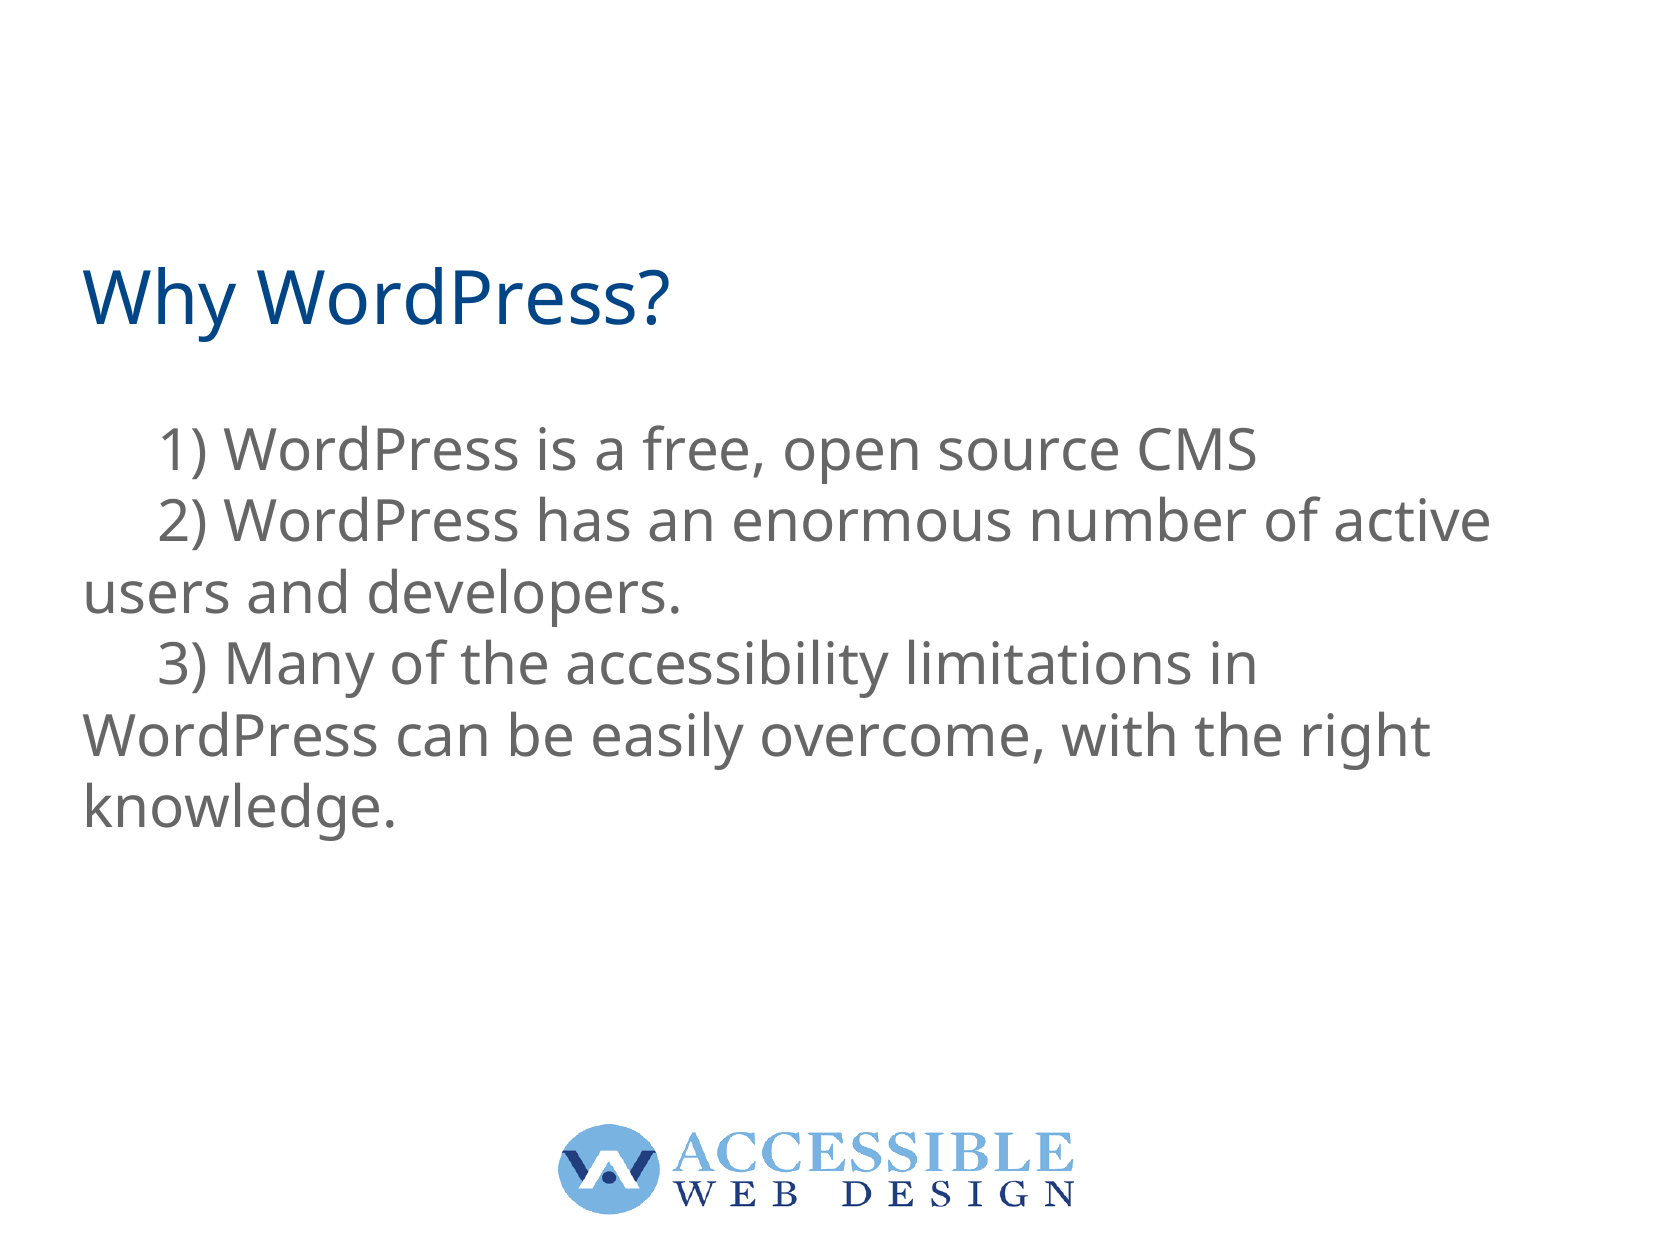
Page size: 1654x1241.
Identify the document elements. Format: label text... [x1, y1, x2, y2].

picture [558, 1124, 1074, 1215]
text_box Why WordPress? 1) WordPress is a free, open source CMS 2) WordPress has an enormous number of active users and developers. 3) Many of the accessibility limitations in WordPress can be easily overcome, with the right knowledge. [82, 49, 1571, 1109]
